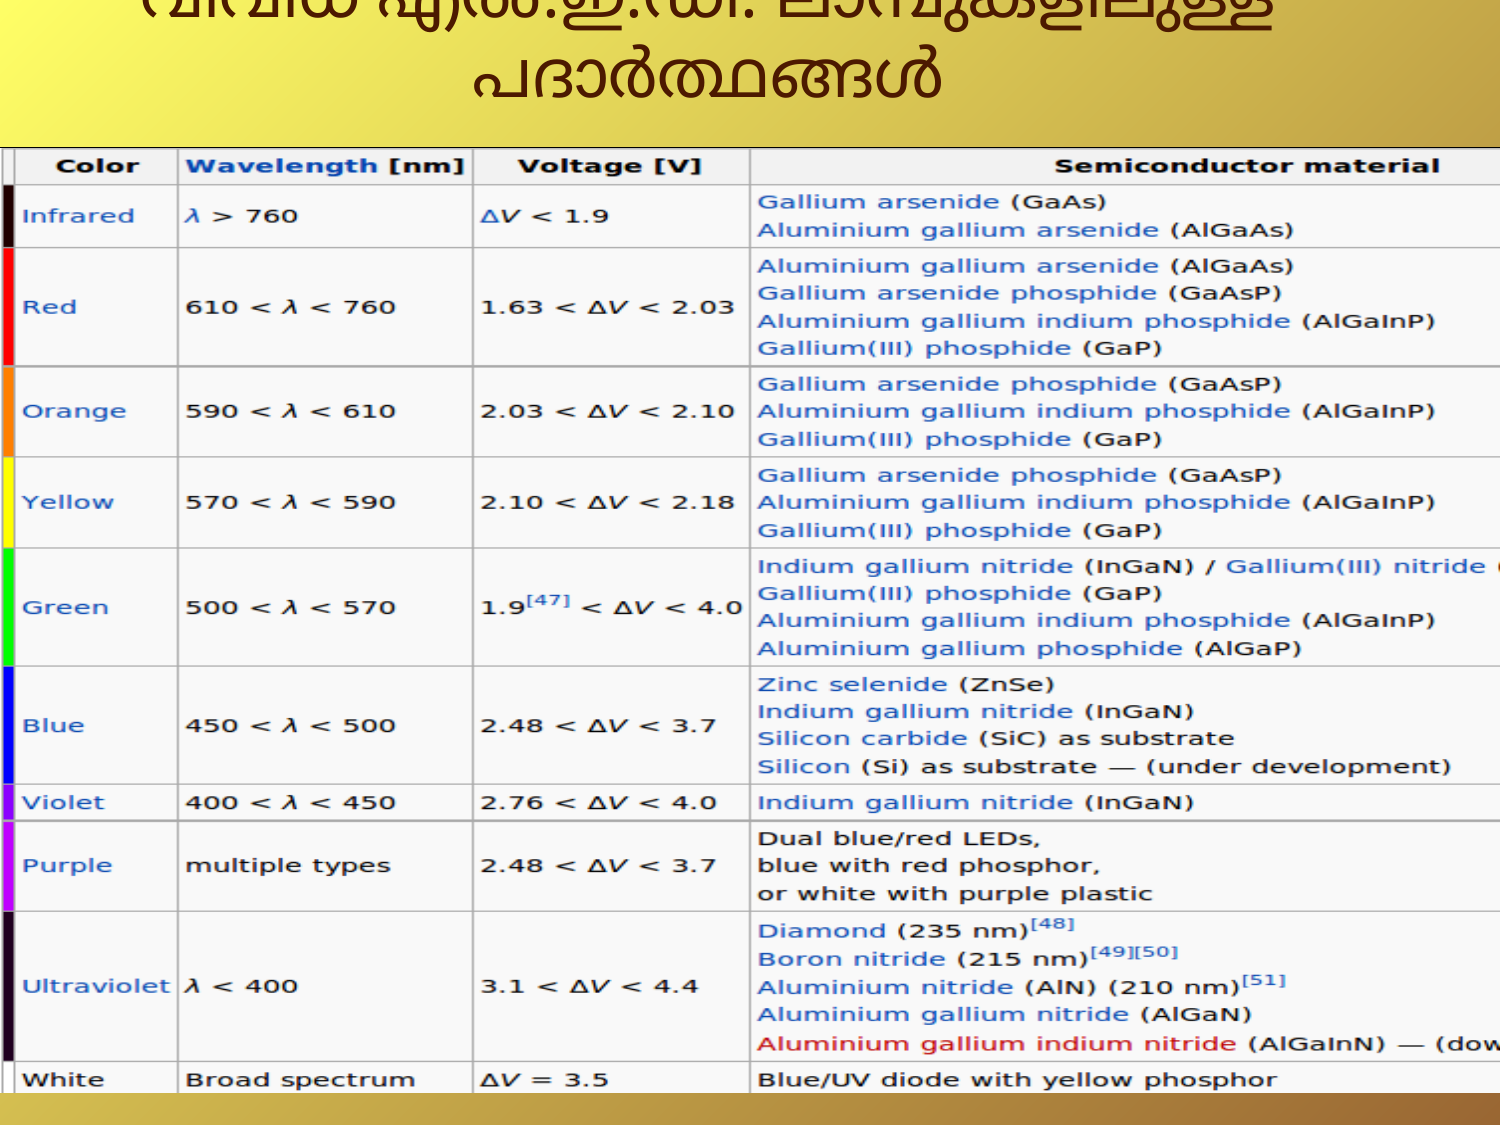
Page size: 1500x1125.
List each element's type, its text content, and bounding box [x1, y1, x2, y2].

title വിവിധ എല്‍.ഇ.ഡി. ലാമ്പുകളിലുള്ള പദാര്‍ത്ഥങ്ങള്‍ [29, 22, 1388, 119]
picture [0, 148, 1500, 1093]
